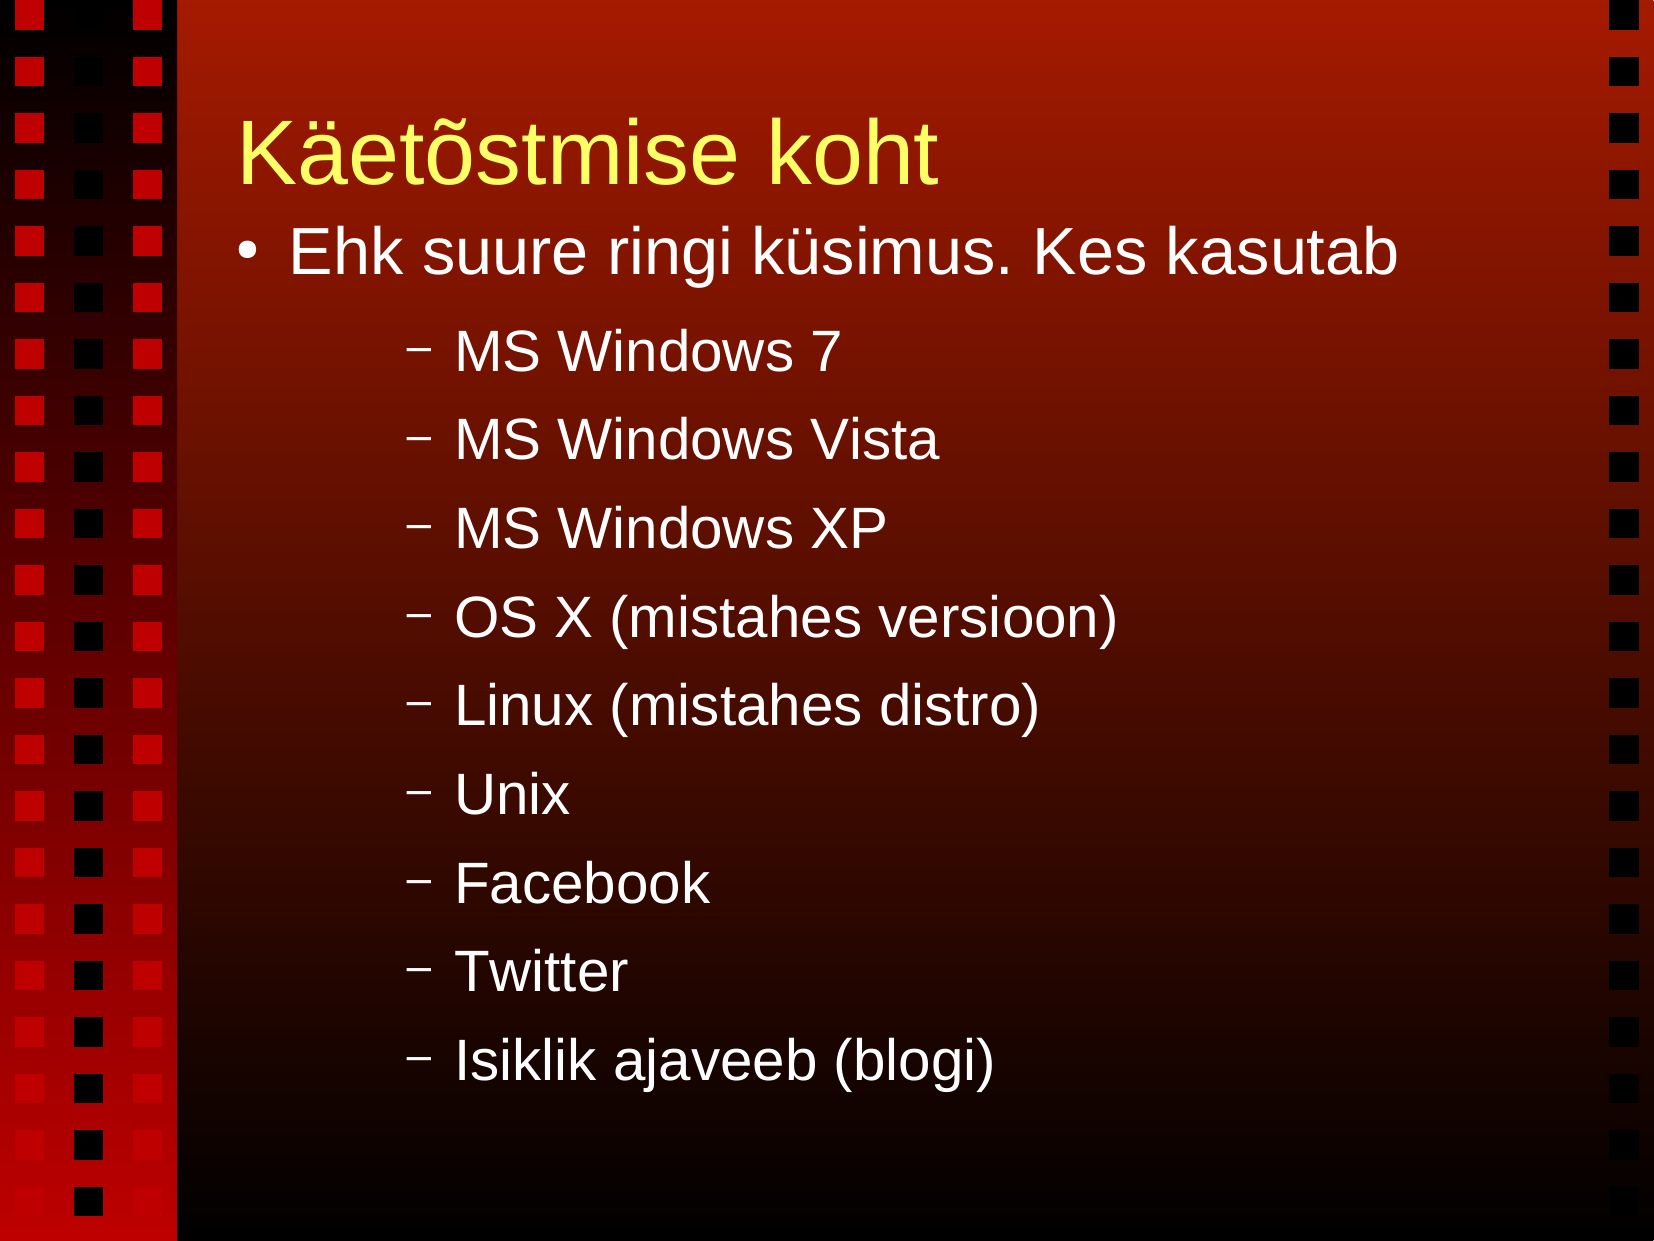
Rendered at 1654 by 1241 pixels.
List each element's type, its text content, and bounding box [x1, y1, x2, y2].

list Ehk suure ringi küsimus. Kes kasutab MS Windows 7 MS Windows Vista MS Windows XP OS X (mistahes versioon) Linux (mistahes distro) Unix Facebook Twitter Isiklik ajaveeb (blogi) [217, 214, 1553, 1093]
title Käetõstmise koht [236, 49, 1571, 257]
